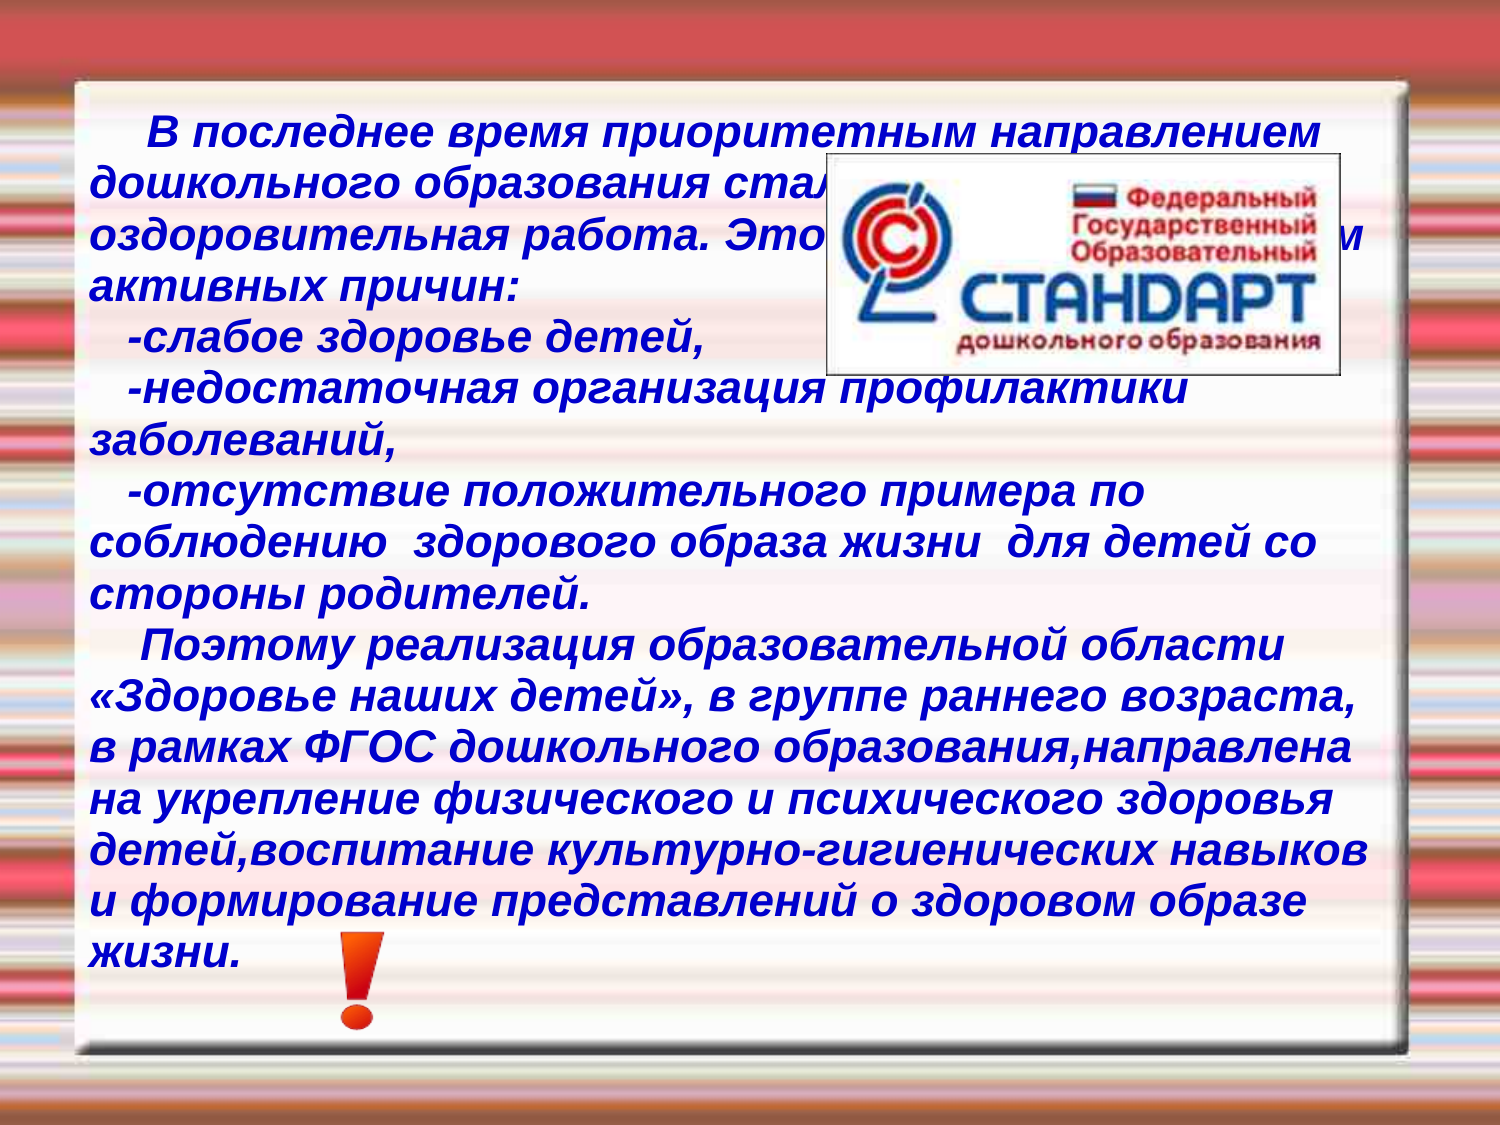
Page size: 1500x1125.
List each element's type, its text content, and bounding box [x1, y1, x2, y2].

title В последнее время приоритетным направлением дошкольного образования стала физкультурно-оздоровительная работа. Это вызвано целым рядом активных причин: -слабое здоровье детей, -недостаточная организация профилактики заболеваний, -отсутствие положительного примера по соблюдению здорового образа жизни для детей со стороны родителей. Поэтому реализация образовательной области «Здоровье наших детей», в группе раннего возраста, в рамках ФГОС дошкольного образования,направлена на укрепление физического и психического здоровья детей,воспитание культурно-гигиенических навыков и формирование представлений о здоровом образе жизни. [89, 56, 1371, 1028]
picture [0, 0, 1500, 1125]
